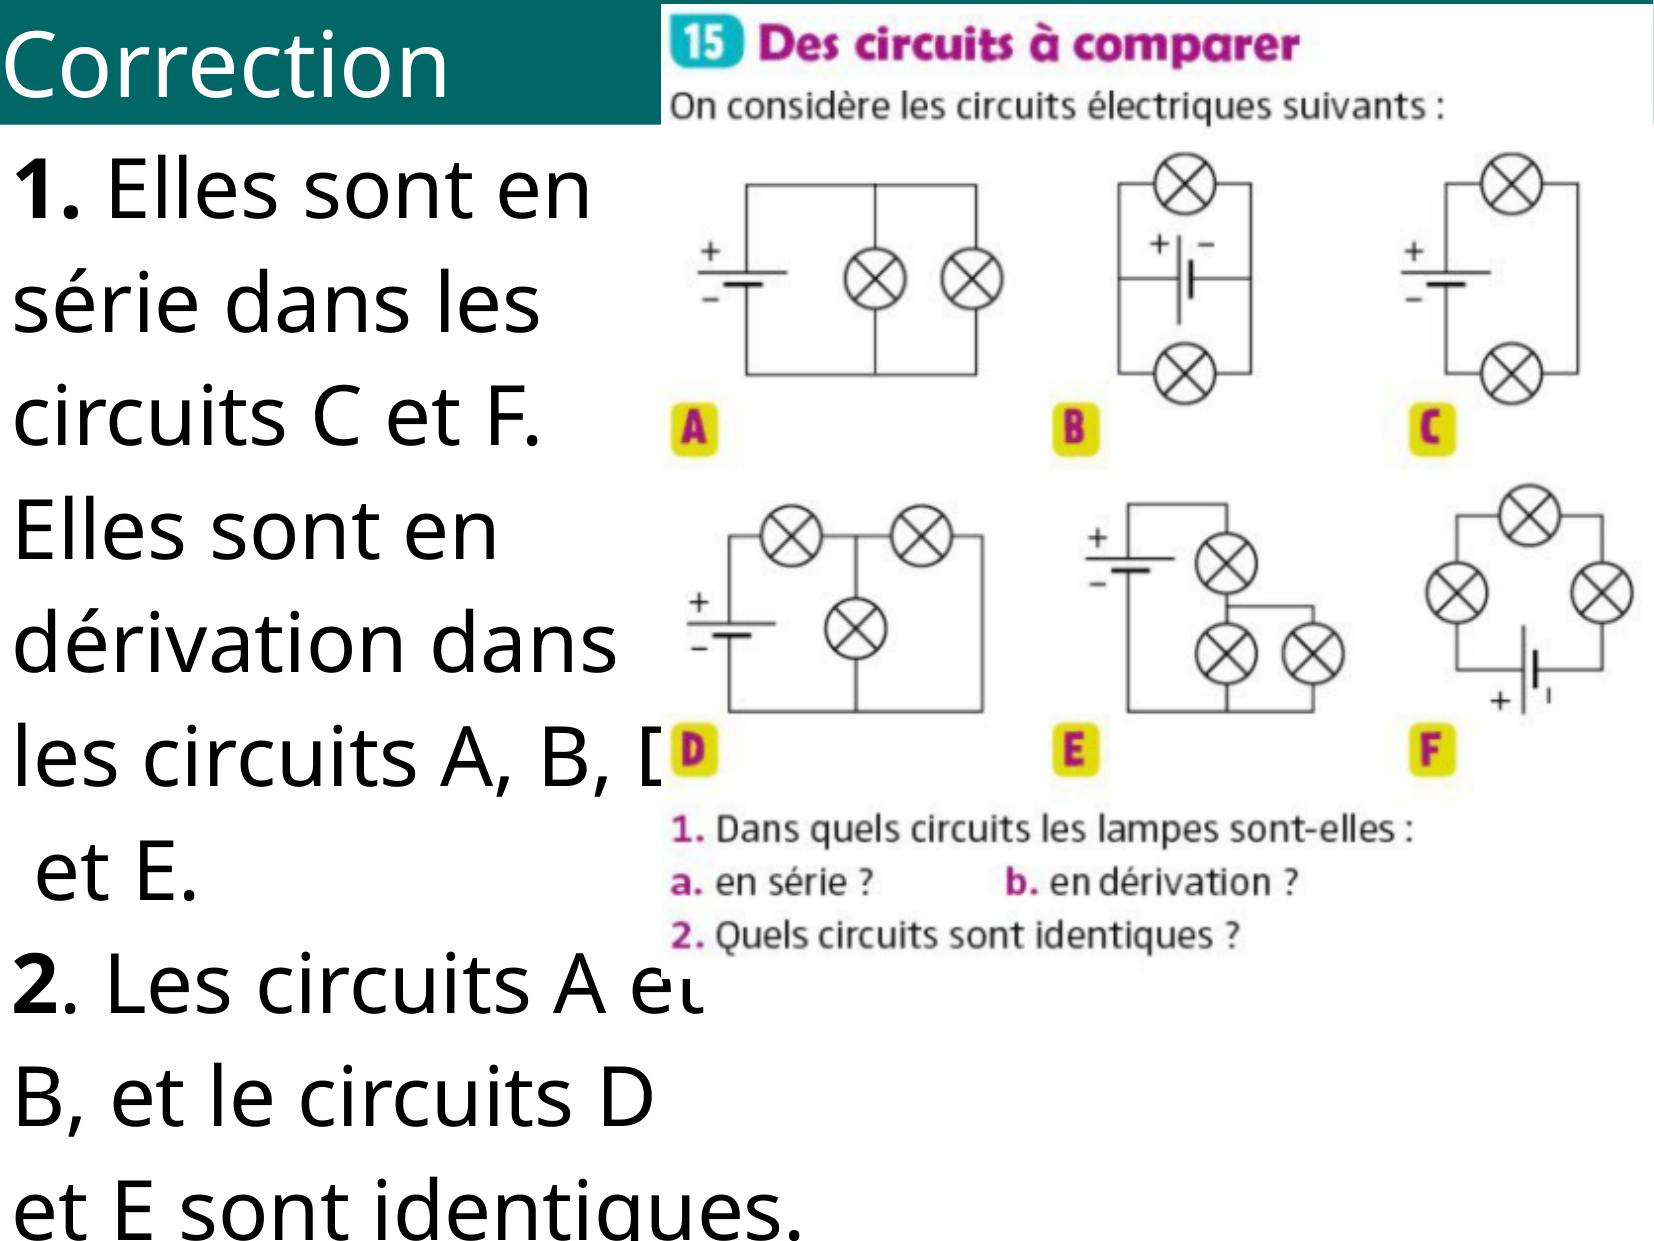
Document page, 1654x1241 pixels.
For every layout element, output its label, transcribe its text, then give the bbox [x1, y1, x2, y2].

picture [661, 4, 1654, 979]
title Correction [0, 4, 661, 120]
subtitle 1. Elles sont en série dans les circuits C et F. Elles sont en dérivation dans les circuits A, B, D et E. 2. Les circuits A et B, et le circuits D et E sont identiques. [11, 129, 1642, 1229]
